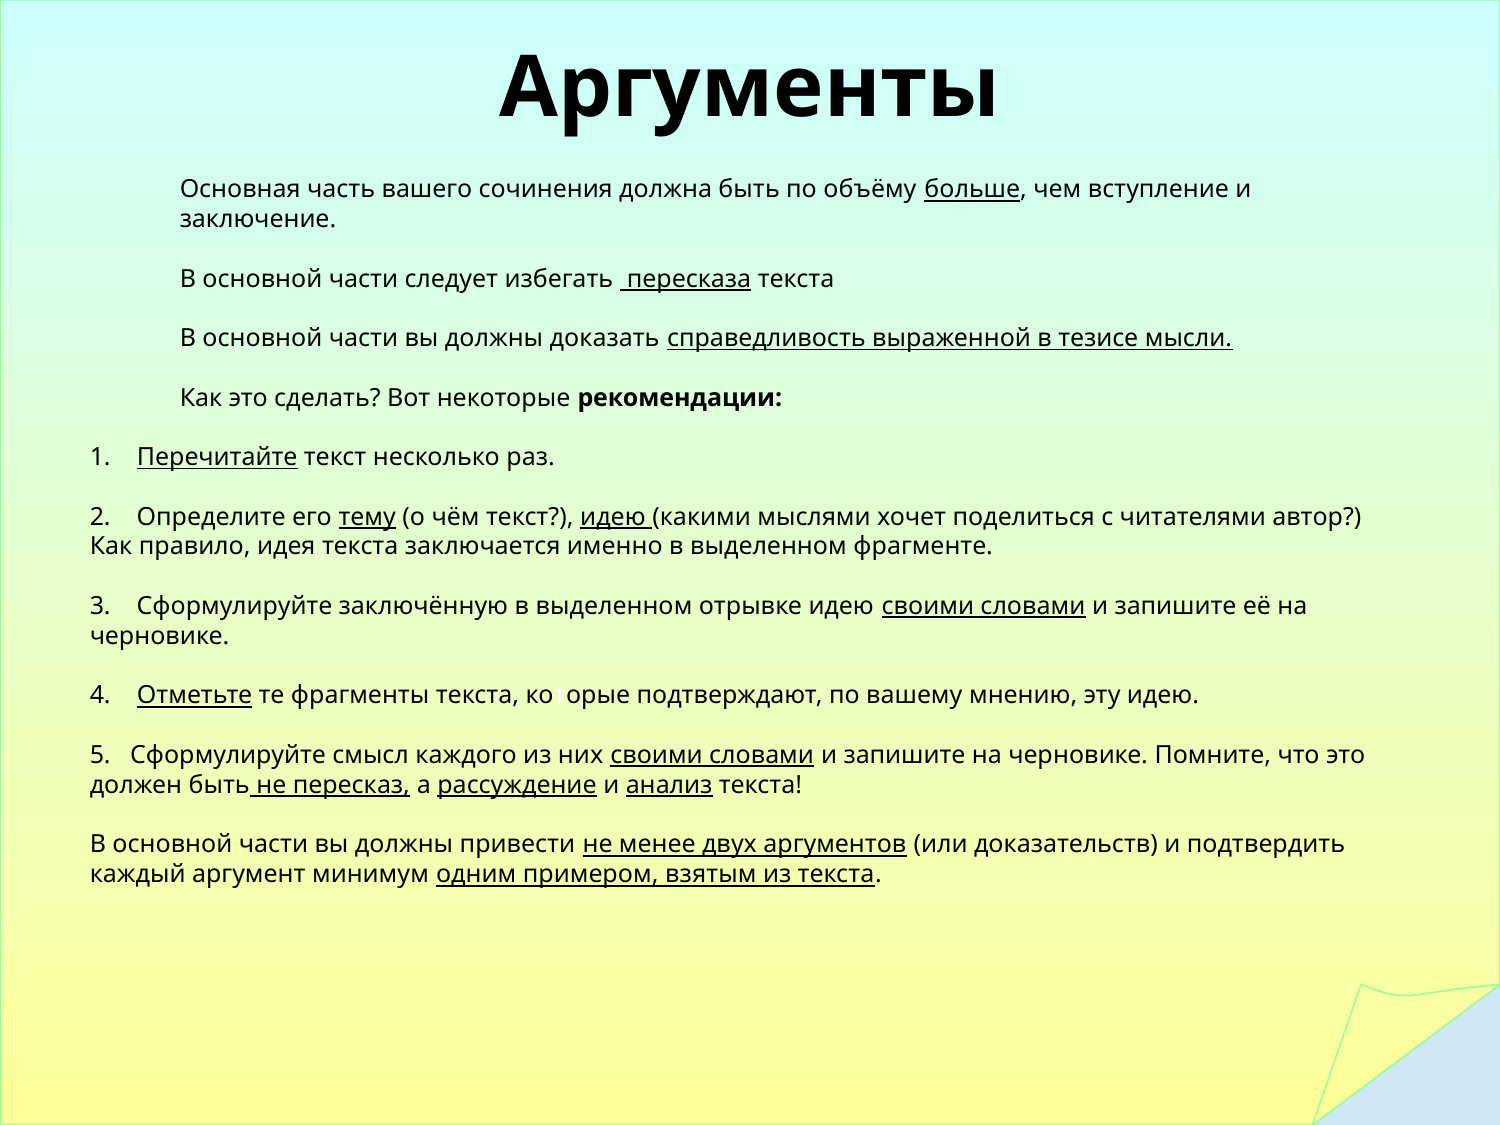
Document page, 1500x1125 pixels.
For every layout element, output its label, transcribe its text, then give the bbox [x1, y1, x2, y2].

text_box [0, 0, 1500, 1125]
title Аргументы [75, 23, 1425, 165]
list Основная часть вашего сочинения должна быть по объёму больше, чем вступление и заключение. В основной части следует избегать пересказа текста В основной части вы должны доказать справедливость выраженной в тезисе мысли. Как это сделать? Вот некоторые рекомендации: 1. Перечитайте текст несколько раз. 2. Определите его тему (о чём текст?), идею (какими мыслями хочет поделиться с читателями автор?) Как правило, идея текста заключается именно в выделенном фрагменте. 3. Сформулируйте заключённую в выделенном отрывке идею своими словами и запишите её на черновике. 4. Отметьте те фрагменты текста, которые подтверждают, по вашему мнению, эту идею. 5. Сформулируйте смысл каждого из них своими словами и запишите на черновике. Помните, что это должен быть не пересказ, а рассуждение и анализ текста! В основной части вы должны привести не менее двух аргументов (или доказательств) и подтвердить каждый аргумент минимум одним примером, взятым из текста. [75, 165, 1425, 938]
